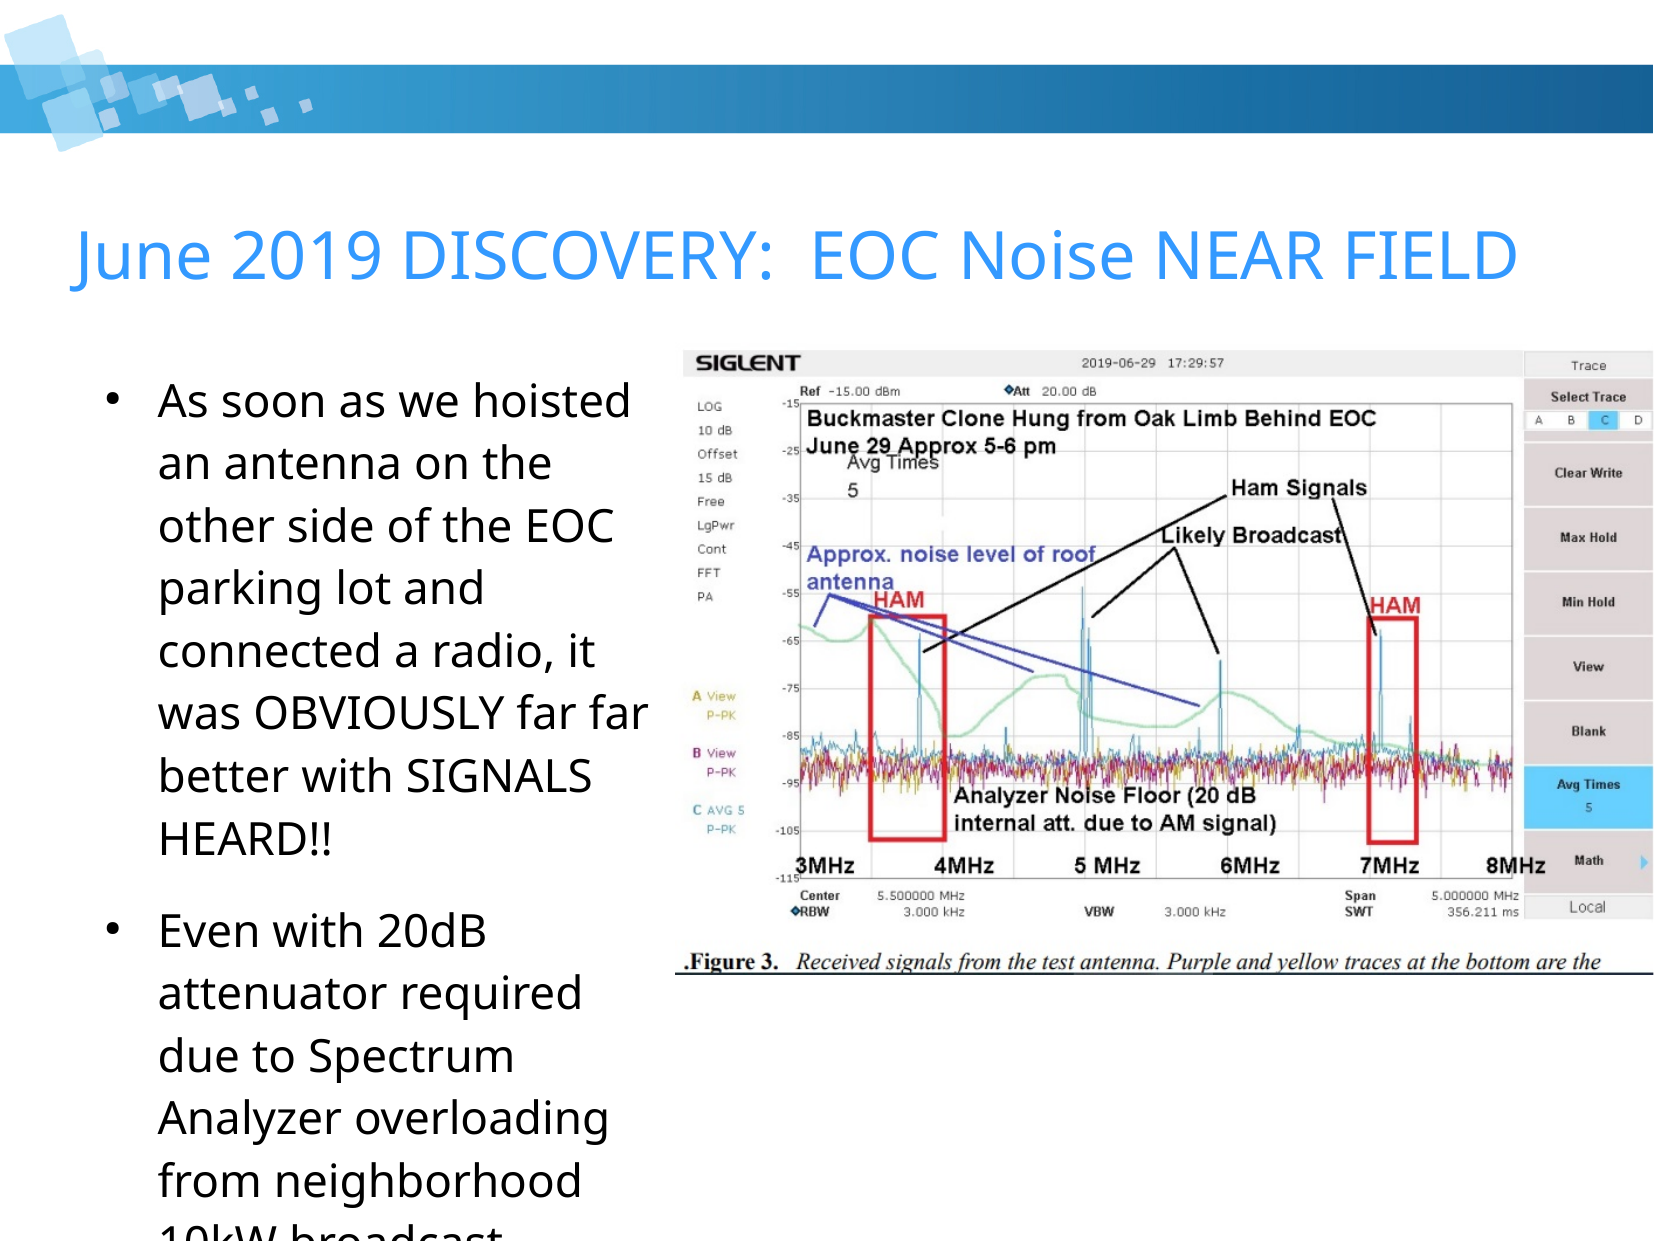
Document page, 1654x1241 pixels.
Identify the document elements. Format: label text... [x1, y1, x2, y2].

title June 2019 DISCOVERY: EOC Noise NEAR FIELD [75, 150, 1564, 358]
picture [0, 0, 1654, 1238]
picture [190, 1229, 203, 1238]
list As soon as we hoisted an antenna on the other side of the EOC parking lot and connected a radio, it was OBVIOUSLY far far better with SIGNALS HEARD!! Even with 20dB attenuator required due to Spectrum Analyzer overloading from neighborhood 10kW broadcast transmitter, it was OBVIOUS that we had SIGNALS [86, 368, 676, 1146]
